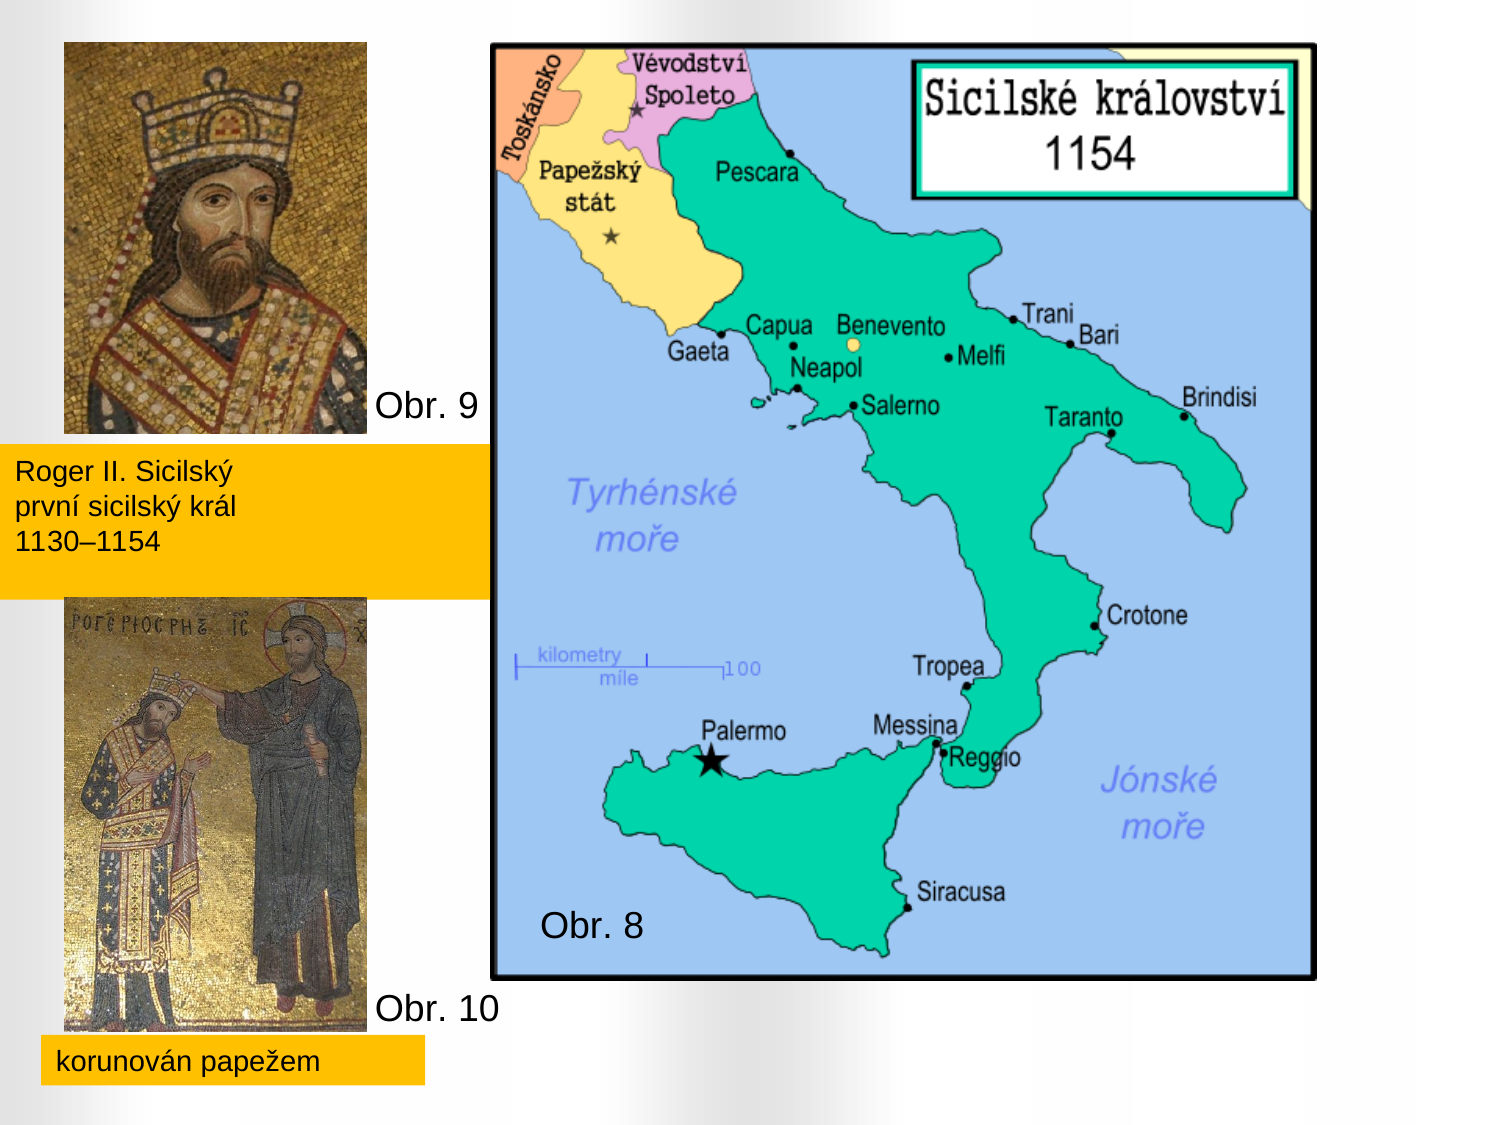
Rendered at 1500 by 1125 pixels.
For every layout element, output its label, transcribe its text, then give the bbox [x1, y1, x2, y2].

text_box Obr. 10 [360, 976, 515, 1037]
text_box korunován papežem [41, 1034, 426, 1086]
text_box Roger II. Sicilský první sicilský král 1130–1154 [0, 444, 491, 600]
text_box Obr. 8 [525, 893, 660, 954]
text_box Obr. 9 [359, 373, 494, 434]
picture [0, 0, 1500, 1125]
